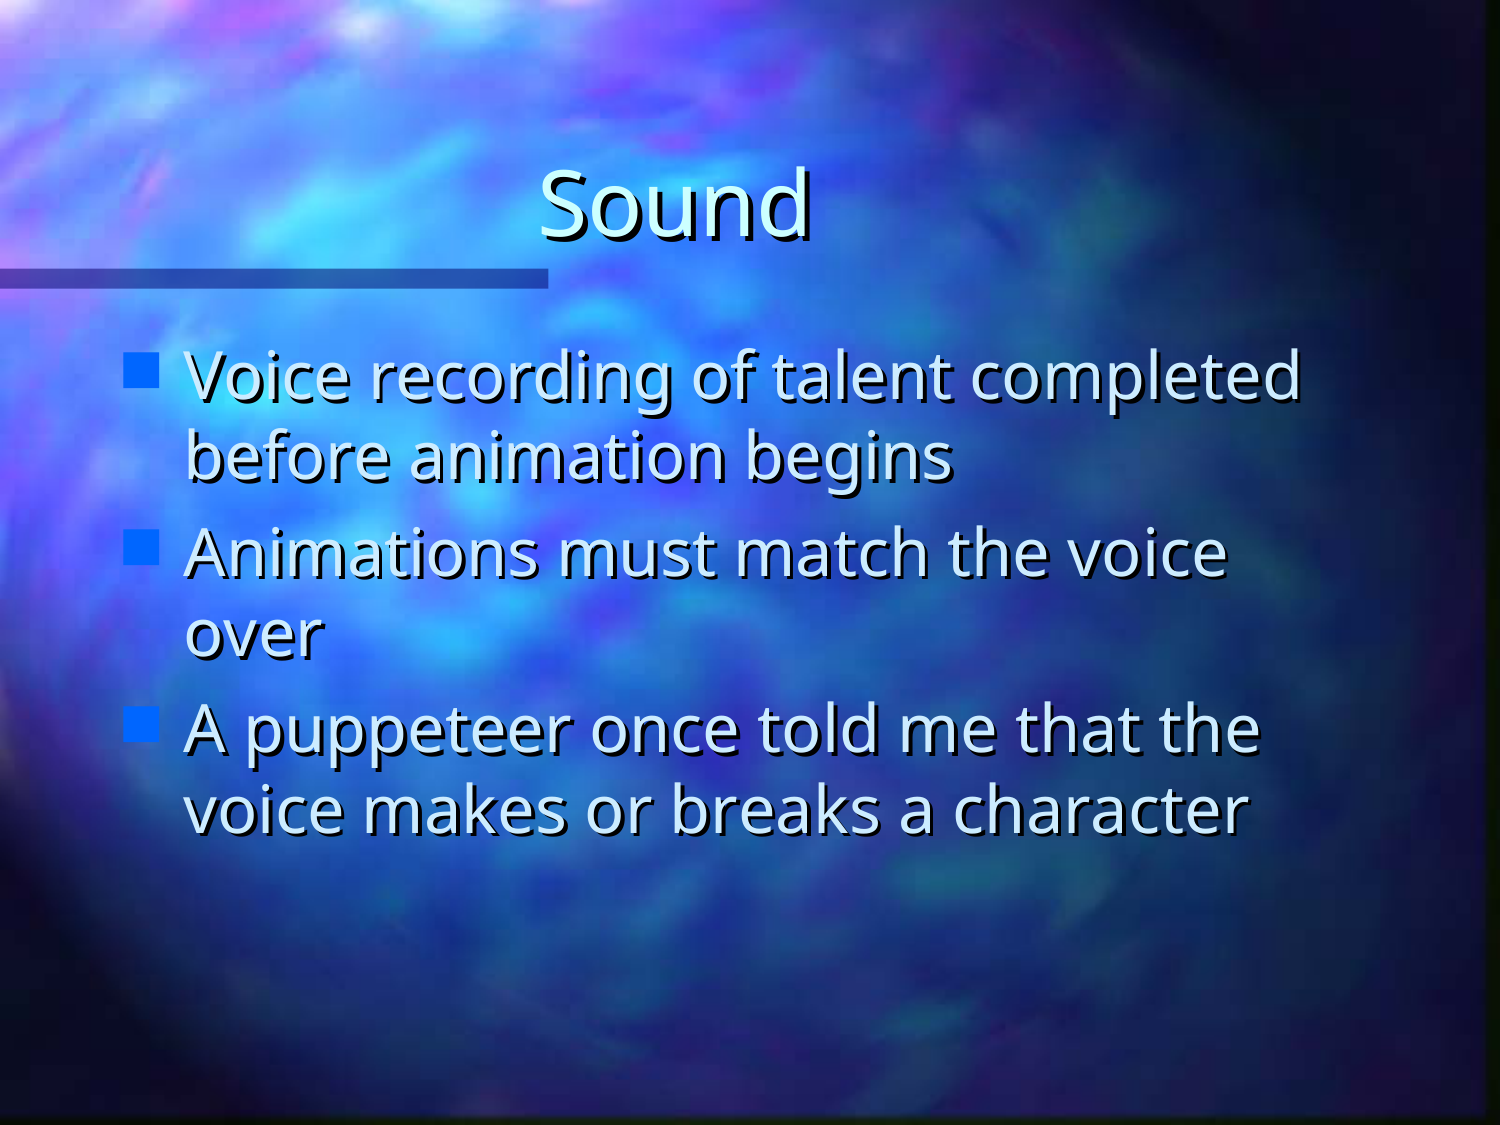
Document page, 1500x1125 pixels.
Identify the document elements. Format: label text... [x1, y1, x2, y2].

picture [0, 0, 1500, 1125]
title Sound [37, 74, 1313, 263]
list Voice recording of talent completed before animation begins Animations must match the voice over A puppeteer once told me that the voice makes or breaks a character [112, 324, 1388, 1001]
